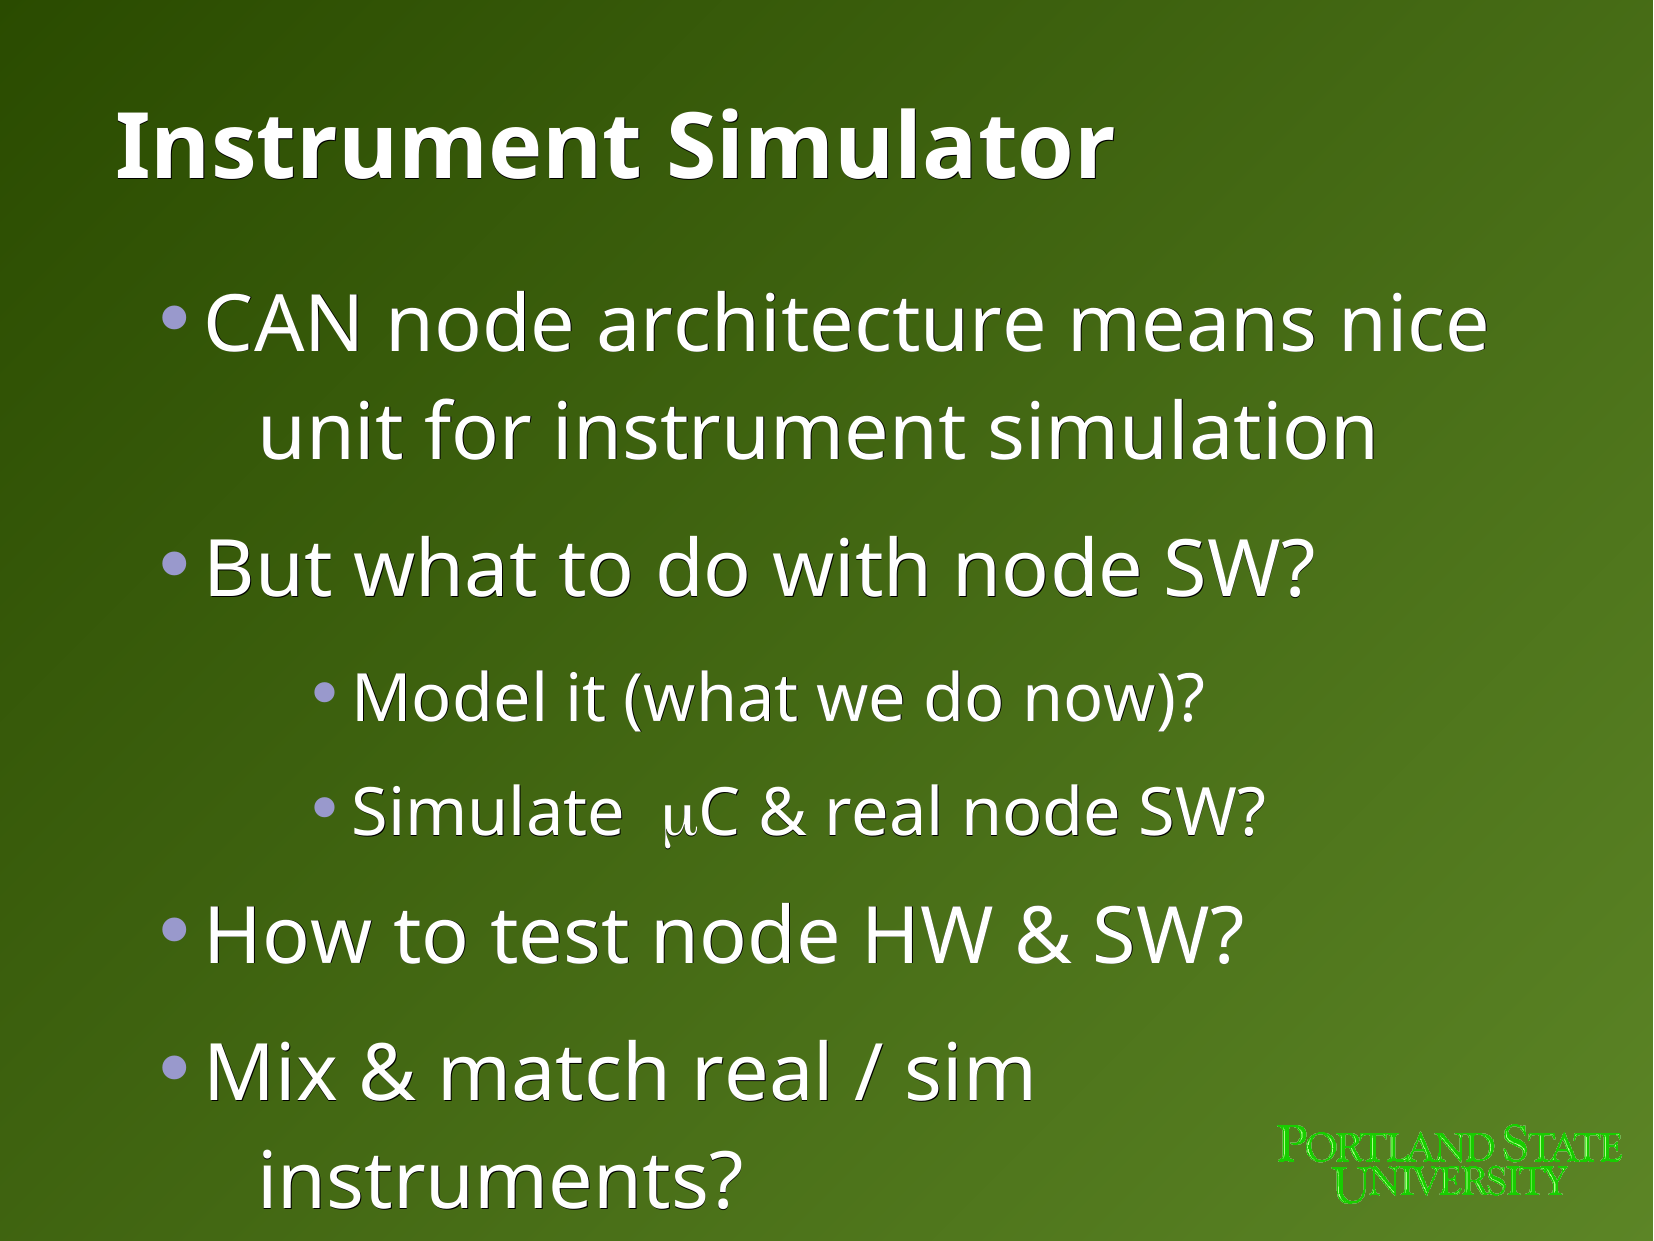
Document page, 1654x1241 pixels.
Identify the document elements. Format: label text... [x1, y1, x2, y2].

list CAN node architecture means nice unit for instrument simulation But what to do with node SW? Model it (what we do now)? Simulate C & real node SW? How to test node HW & SW? Mix & match real / sim instruments? [115, 266, 1527, 1049]
picture [1277, 1124, 1622, 1204]
title Instrument Simulator [115, 86, 1527, 200]
